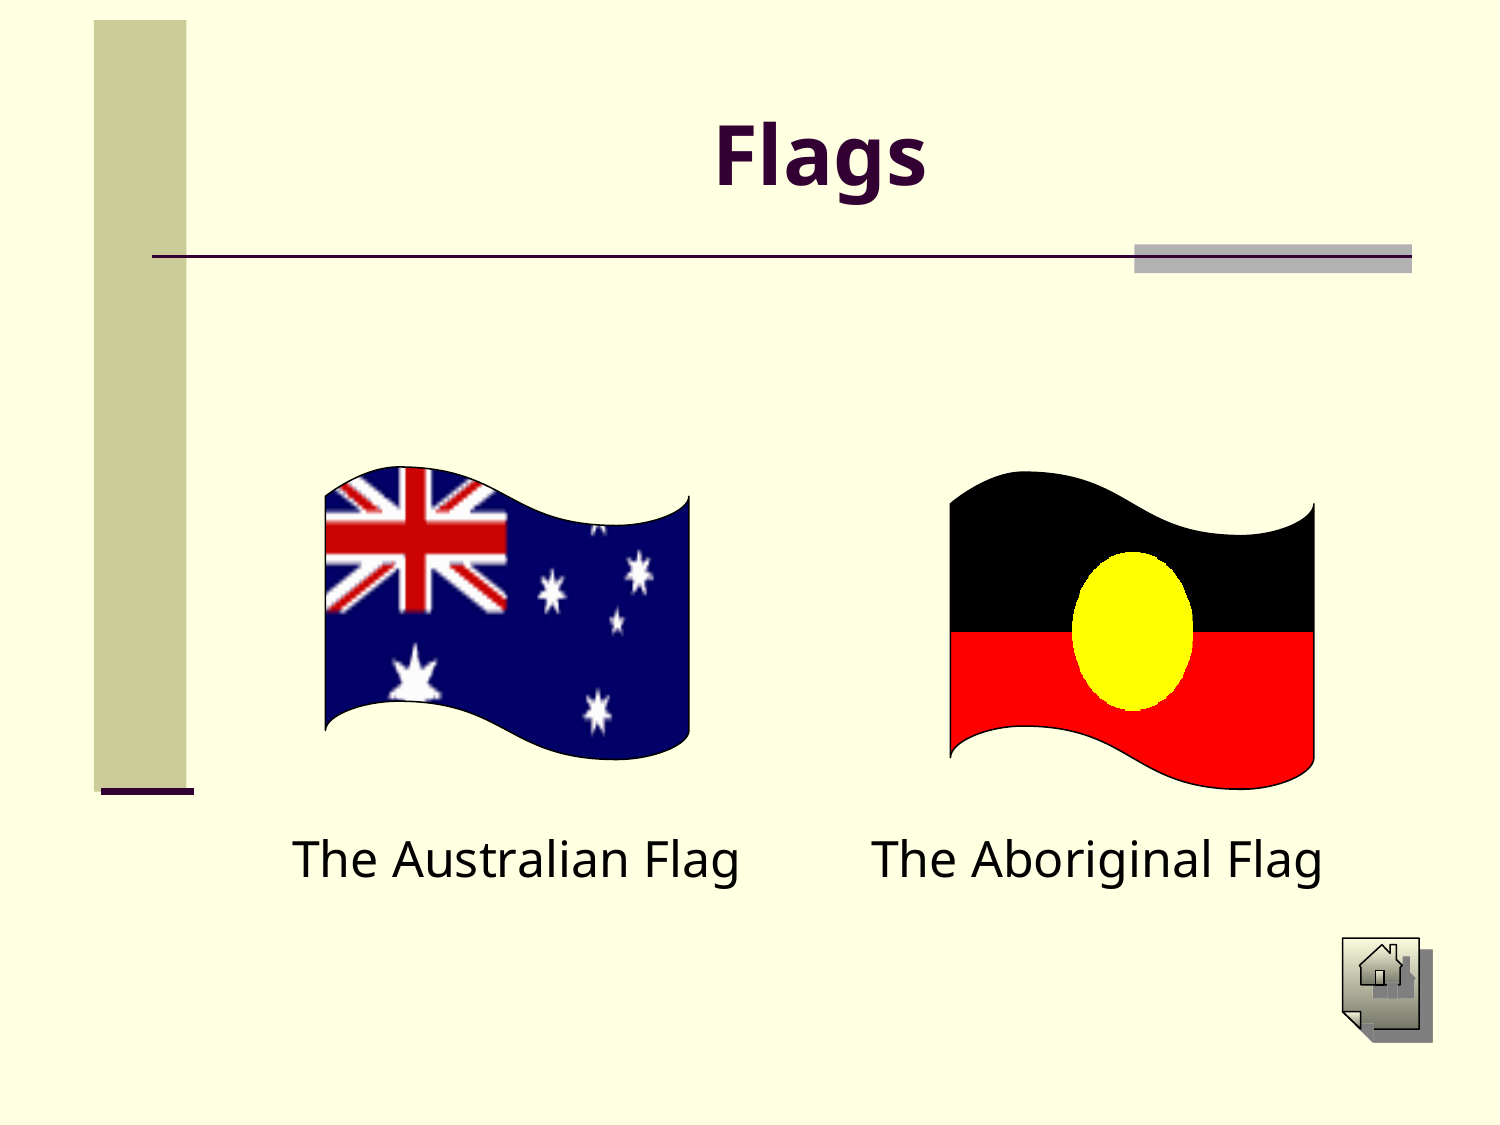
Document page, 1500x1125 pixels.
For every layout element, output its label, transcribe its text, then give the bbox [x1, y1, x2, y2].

title Flags [645, 64, 996, 244]
text_box [950, 472, 1314, 790]
text_box [325, 466, 689, 760]
text_box [1342, 938, 1420, 1030]
list The Australian Flag The Aboriginal Flag [277, 811, 1394, 915]
